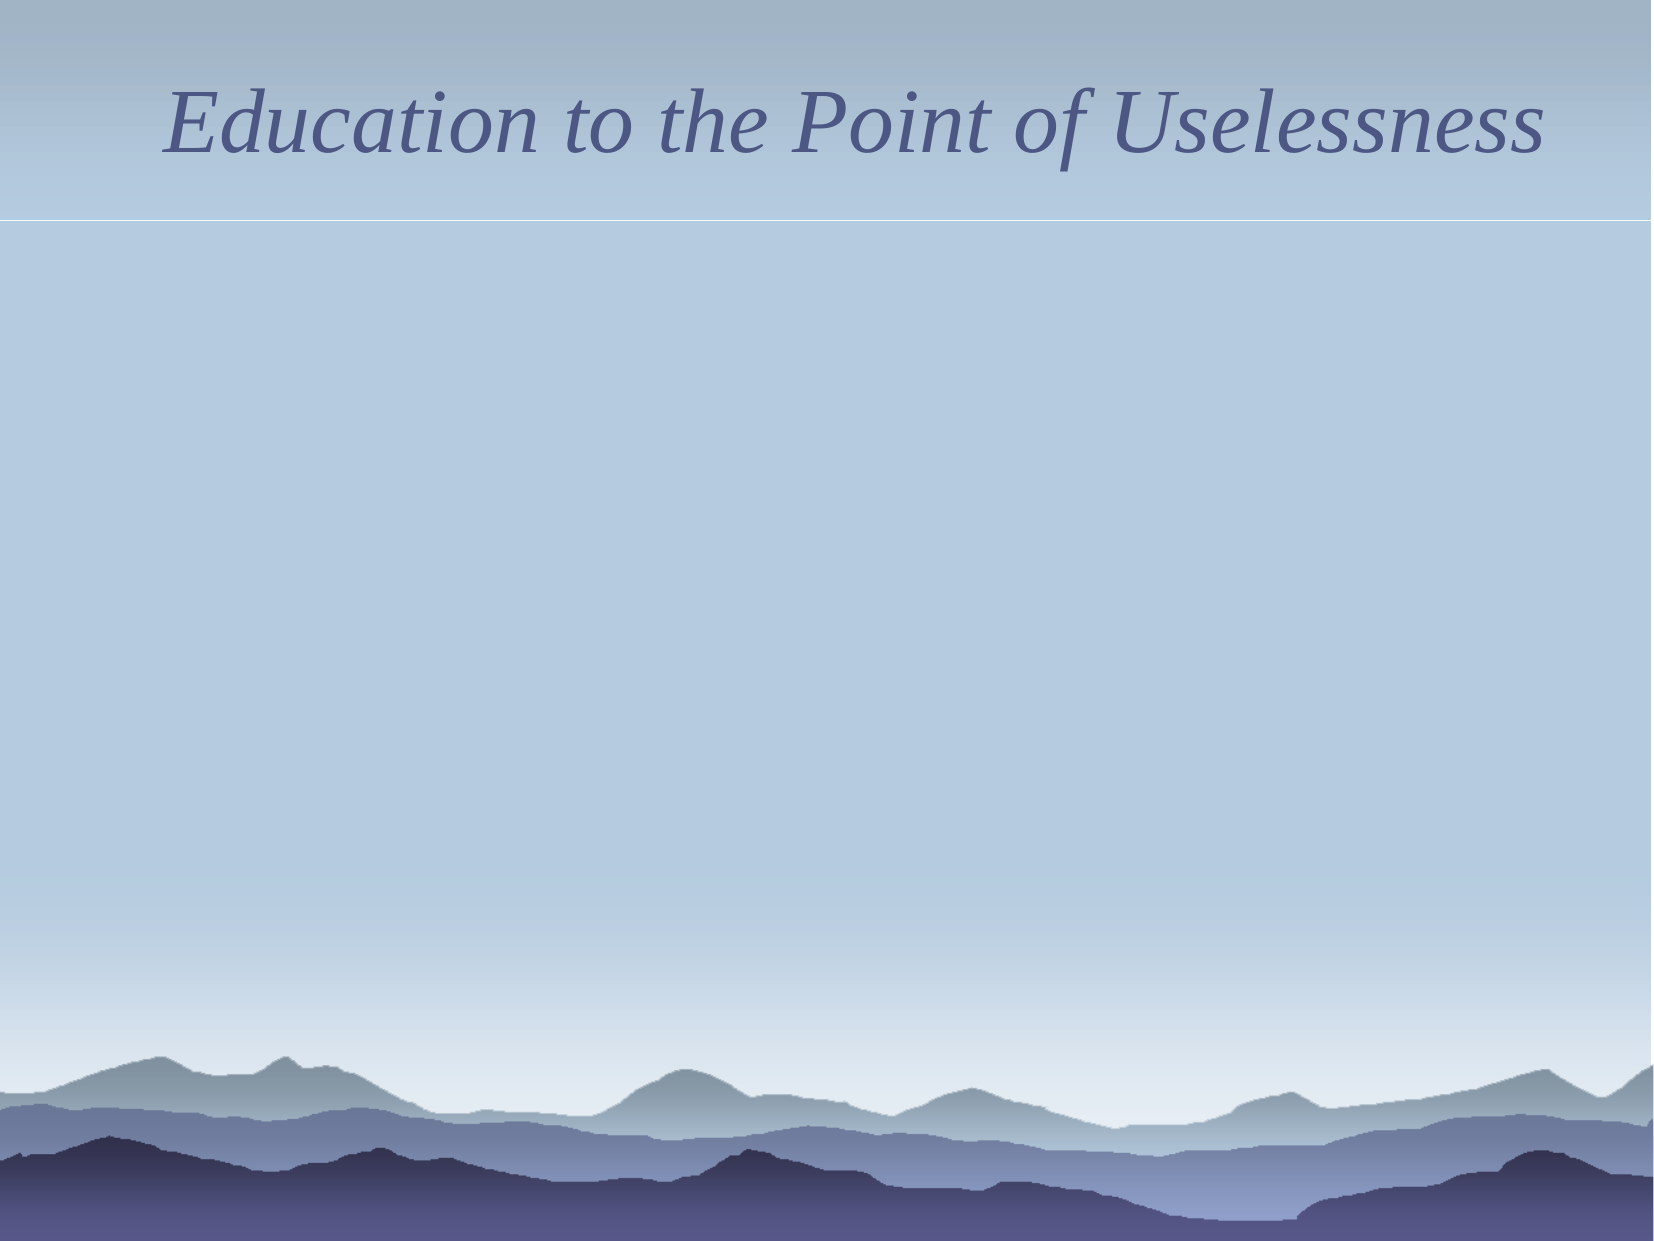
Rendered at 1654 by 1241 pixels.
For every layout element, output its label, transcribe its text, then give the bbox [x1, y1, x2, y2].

title Education to the Point of Uselessness [150, 17, 1563, 226]
picture [0, 1021, 1654, 1241]
